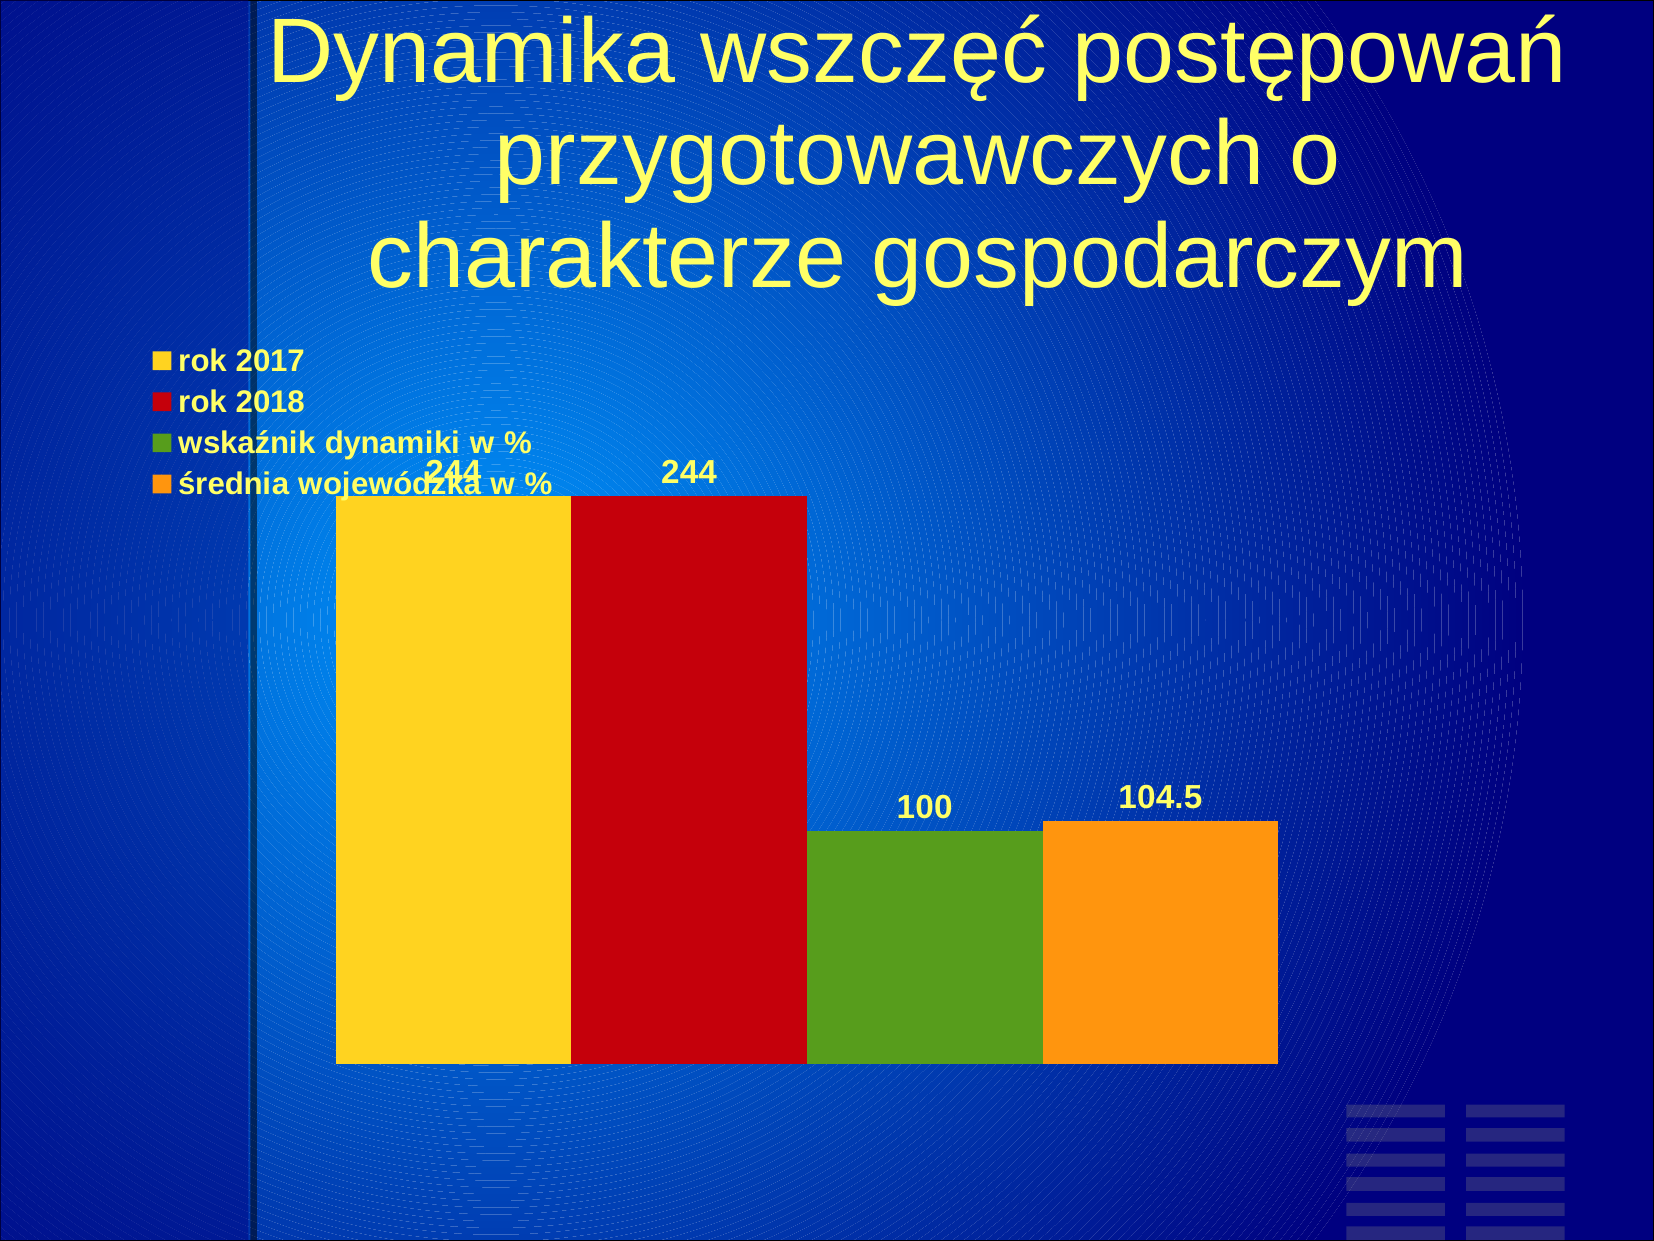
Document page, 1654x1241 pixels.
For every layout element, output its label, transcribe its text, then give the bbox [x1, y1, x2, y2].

chart [147, 336, 1561, 1122]
title Dynamika wszczęć postępowań przygotowawczych o charakterze gospodarczym [265, 0, 1571, 307]
